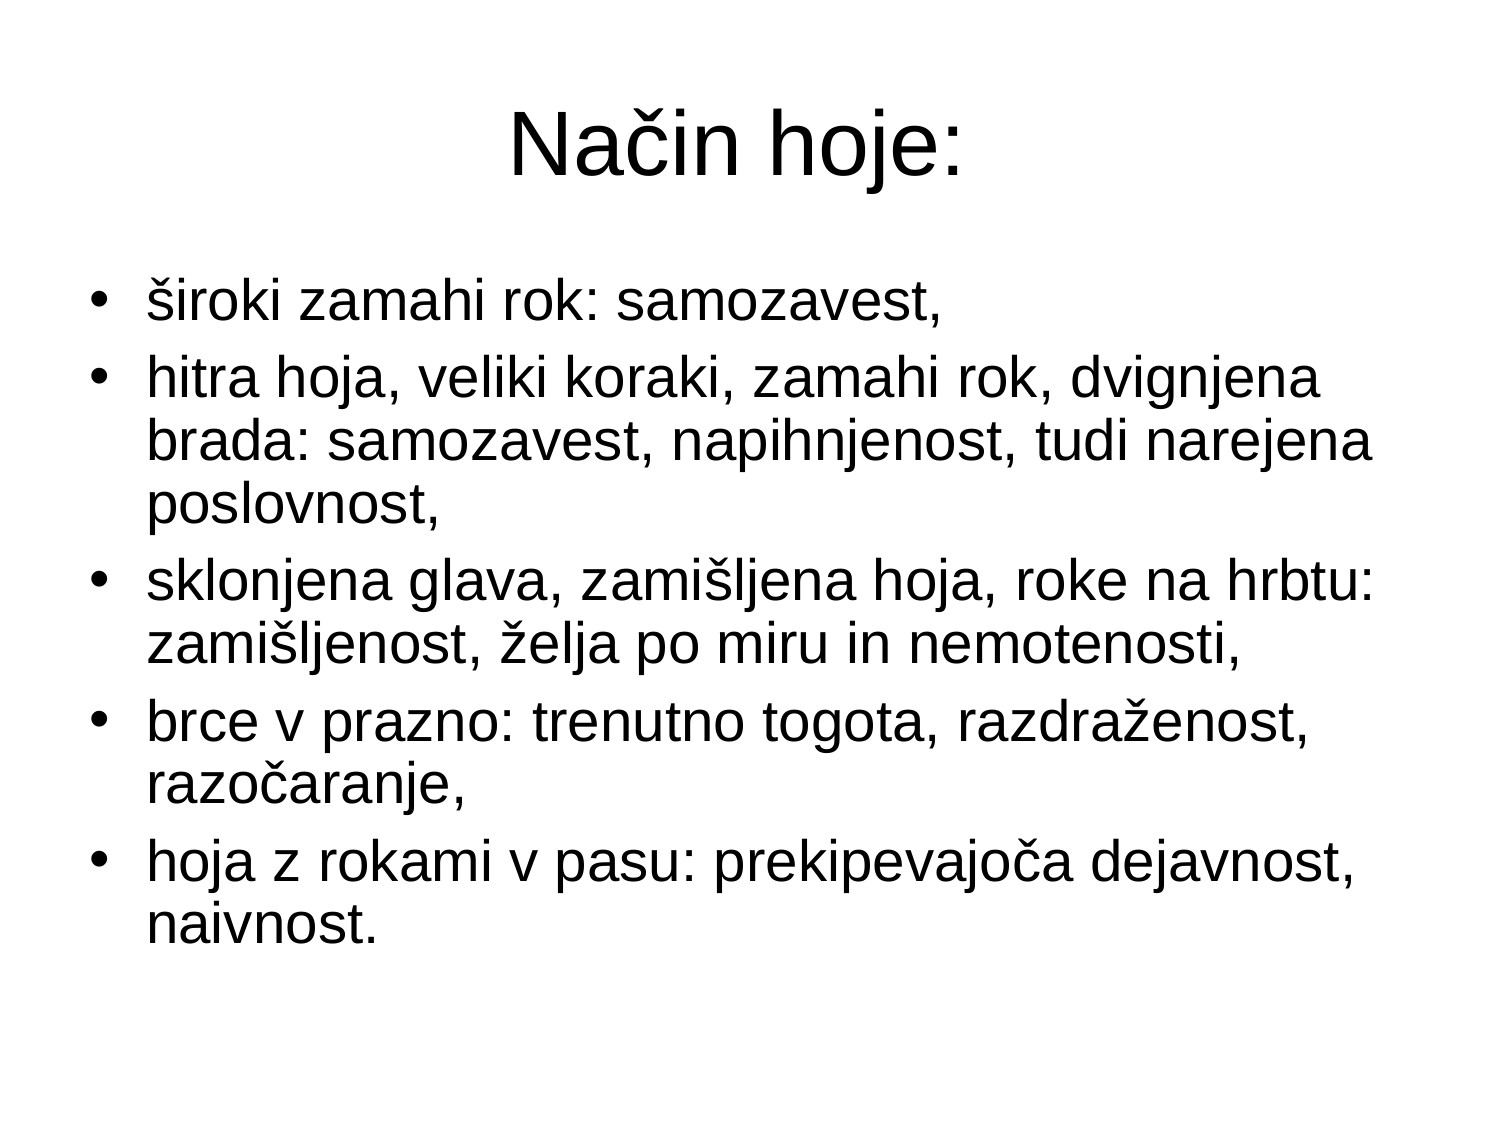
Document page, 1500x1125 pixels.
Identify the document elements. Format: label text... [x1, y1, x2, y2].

title Način hoje: [75, 45, 1426, 233]
list široki zamahi rok: samozavest, hitra hoja, veliki koraki, zamahi rok, dvignjena brada: samozavest, napihnjenost, tudi narejena poslovnost, sklonjena glava, zamišljena hoja, roke na hrbtu: zamišljenost, želja po miru in nemotenosti, brce v prazno: trenutno togota, razdraženost, razočaranje, hoja z rokami v pasu: prekipevajoča dejavnost, naivnost. [75, 262, 1426, 1006]
